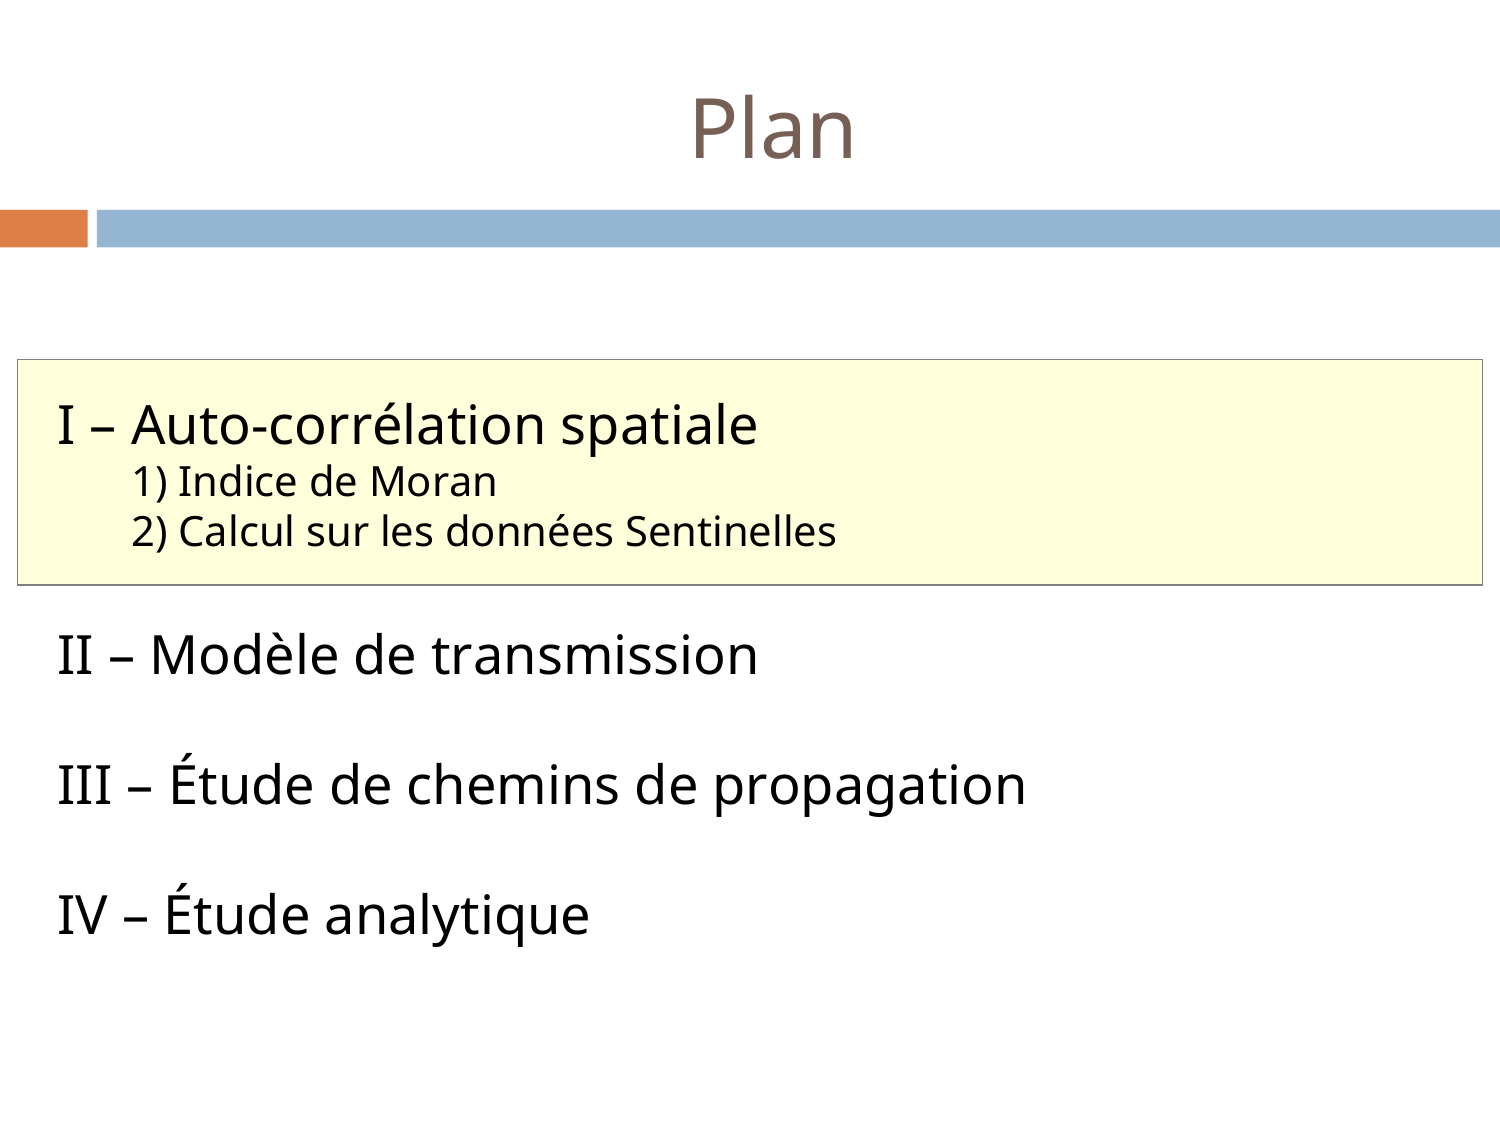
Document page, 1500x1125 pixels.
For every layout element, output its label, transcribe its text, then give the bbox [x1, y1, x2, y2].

text_box I – Auto-corrélation spatiale 1) Indice de Moran 2) Calcul sur les données Sentinelles II – Modèle de transmission III – Étude de chemins de propagation IV – Étude analytique [42, 382, 1100, 1068]
text_box [17, 359, 1483, 585]
text_box Plan [0, 30, 1500, 219]
